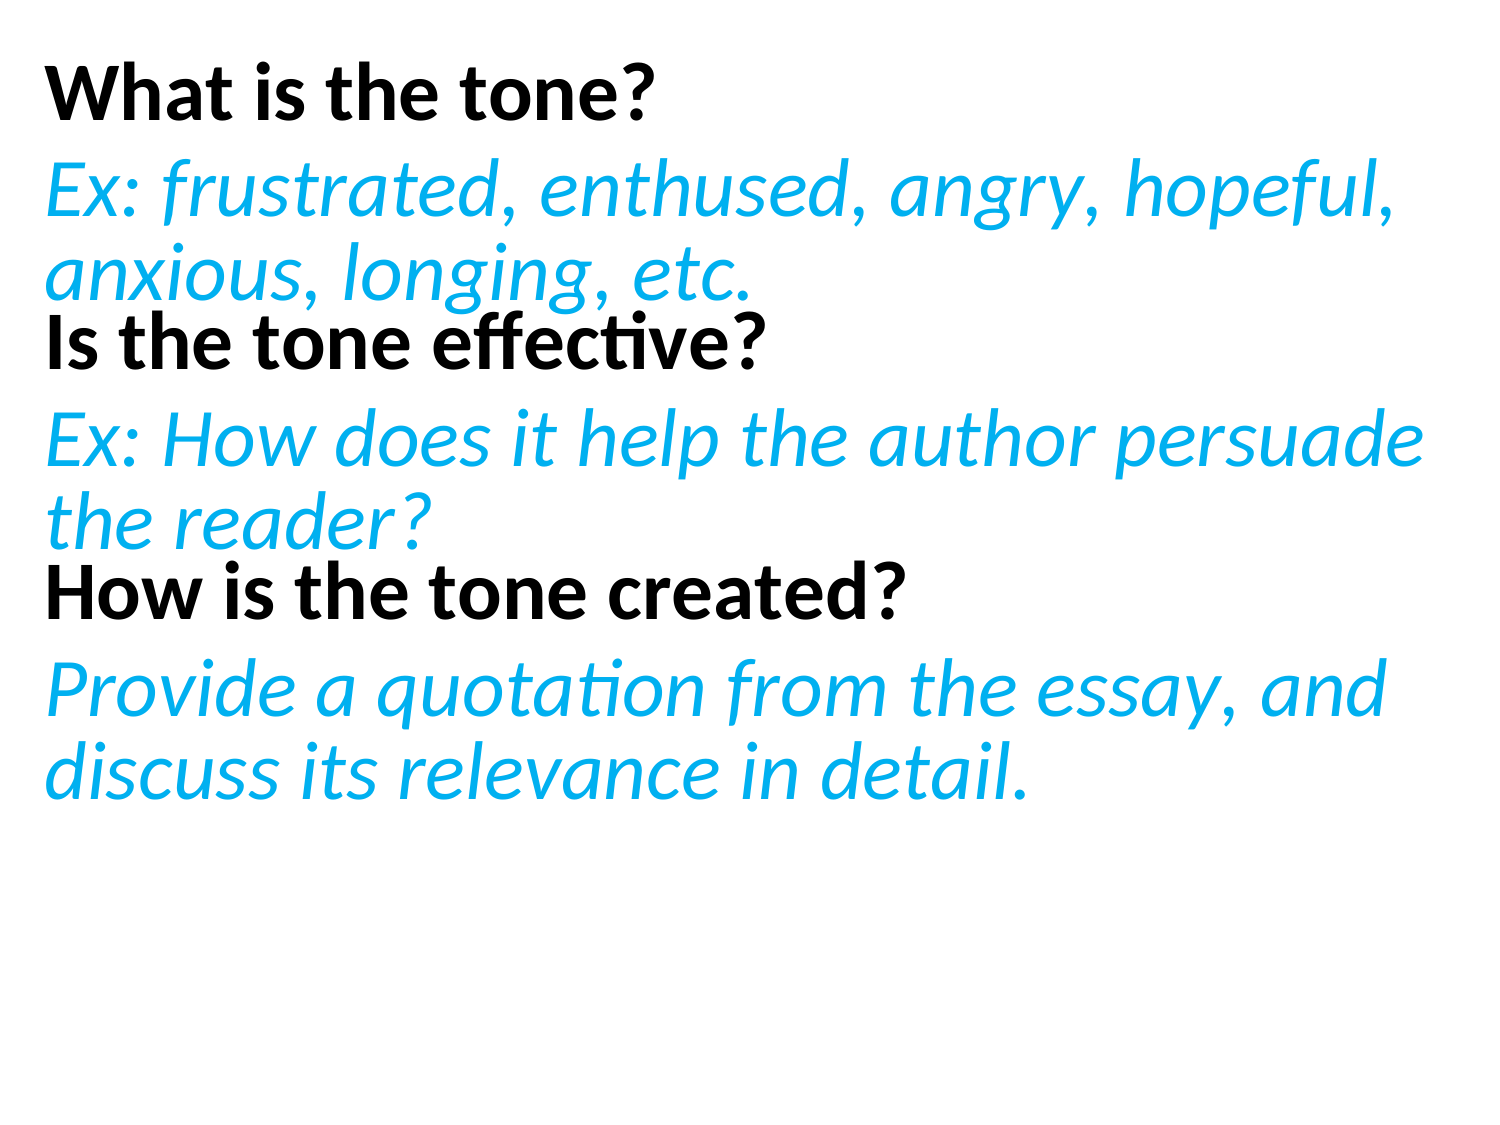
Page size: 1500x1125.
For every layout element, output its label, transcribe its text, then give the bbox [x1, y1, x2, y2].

text_box What is the tone? Is the tone effective? How is the tone created? [29, 49, 1418, 146]
text_box Ex: frustrated, enthused, angry, hopeful, anxious, longing, etc. Ex: How does it help the author persuade the reader? Provide a quotation from the essay, and discuss its relevance in detail. [29, 146, 1477, 829]
